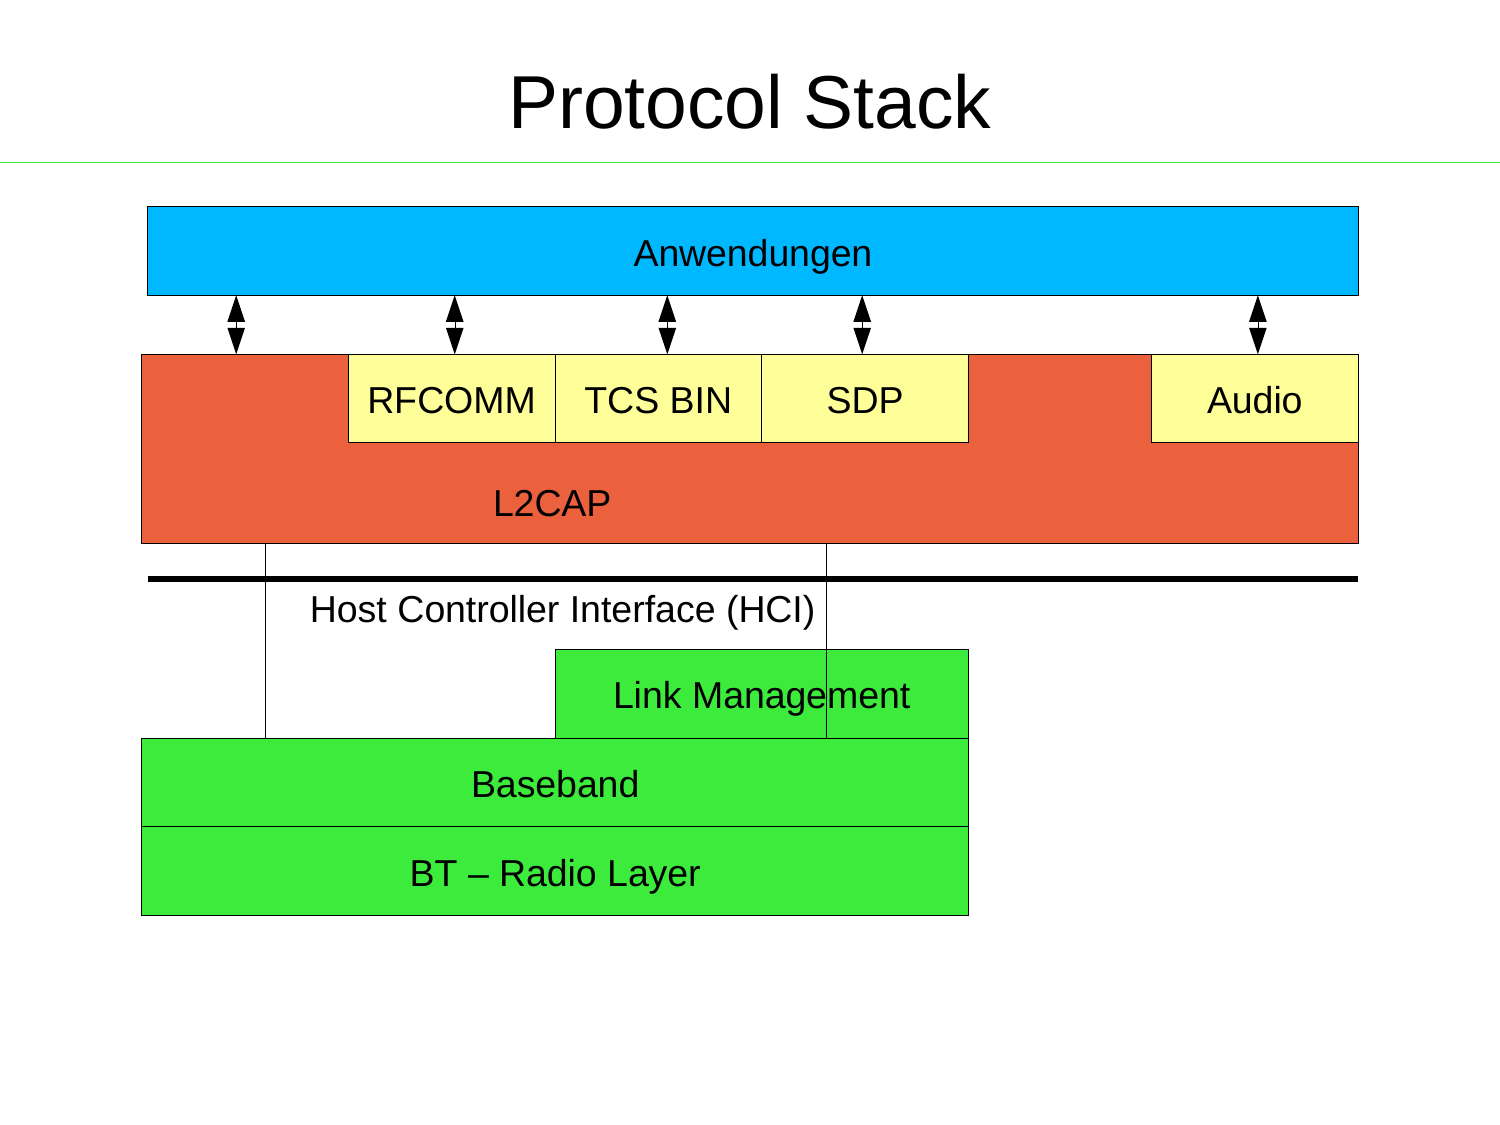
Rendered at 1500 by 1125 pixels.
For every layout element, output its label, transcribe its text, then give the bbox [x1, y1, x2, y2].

text_box BT – Radio Layer [141, 827, 969, 916]
text_box Anwendungen [147, 206, 1359, 296]
text_box Host Controller Interface (HCI) [295, 577, 831, 638]
text_box L2CAP [478, 471, 627, 532]
text_box Link Management [555, 649, 826, 738]
text_box Audio [1151, 354, 1359, 443]
text_box Link Management [827, 649, 969, 739]
text_box TCS BIN [556, 354, 762, 443]
title Protocol Stack [75, 49, 1426, 156]
text_box RFCOMM [348, 354, 556, 443]
text_box [141, 354, 1359, 544]
text_box Baseband [141, 738, 969, 827]
text_box SDP [762, 354, 969, 443]
